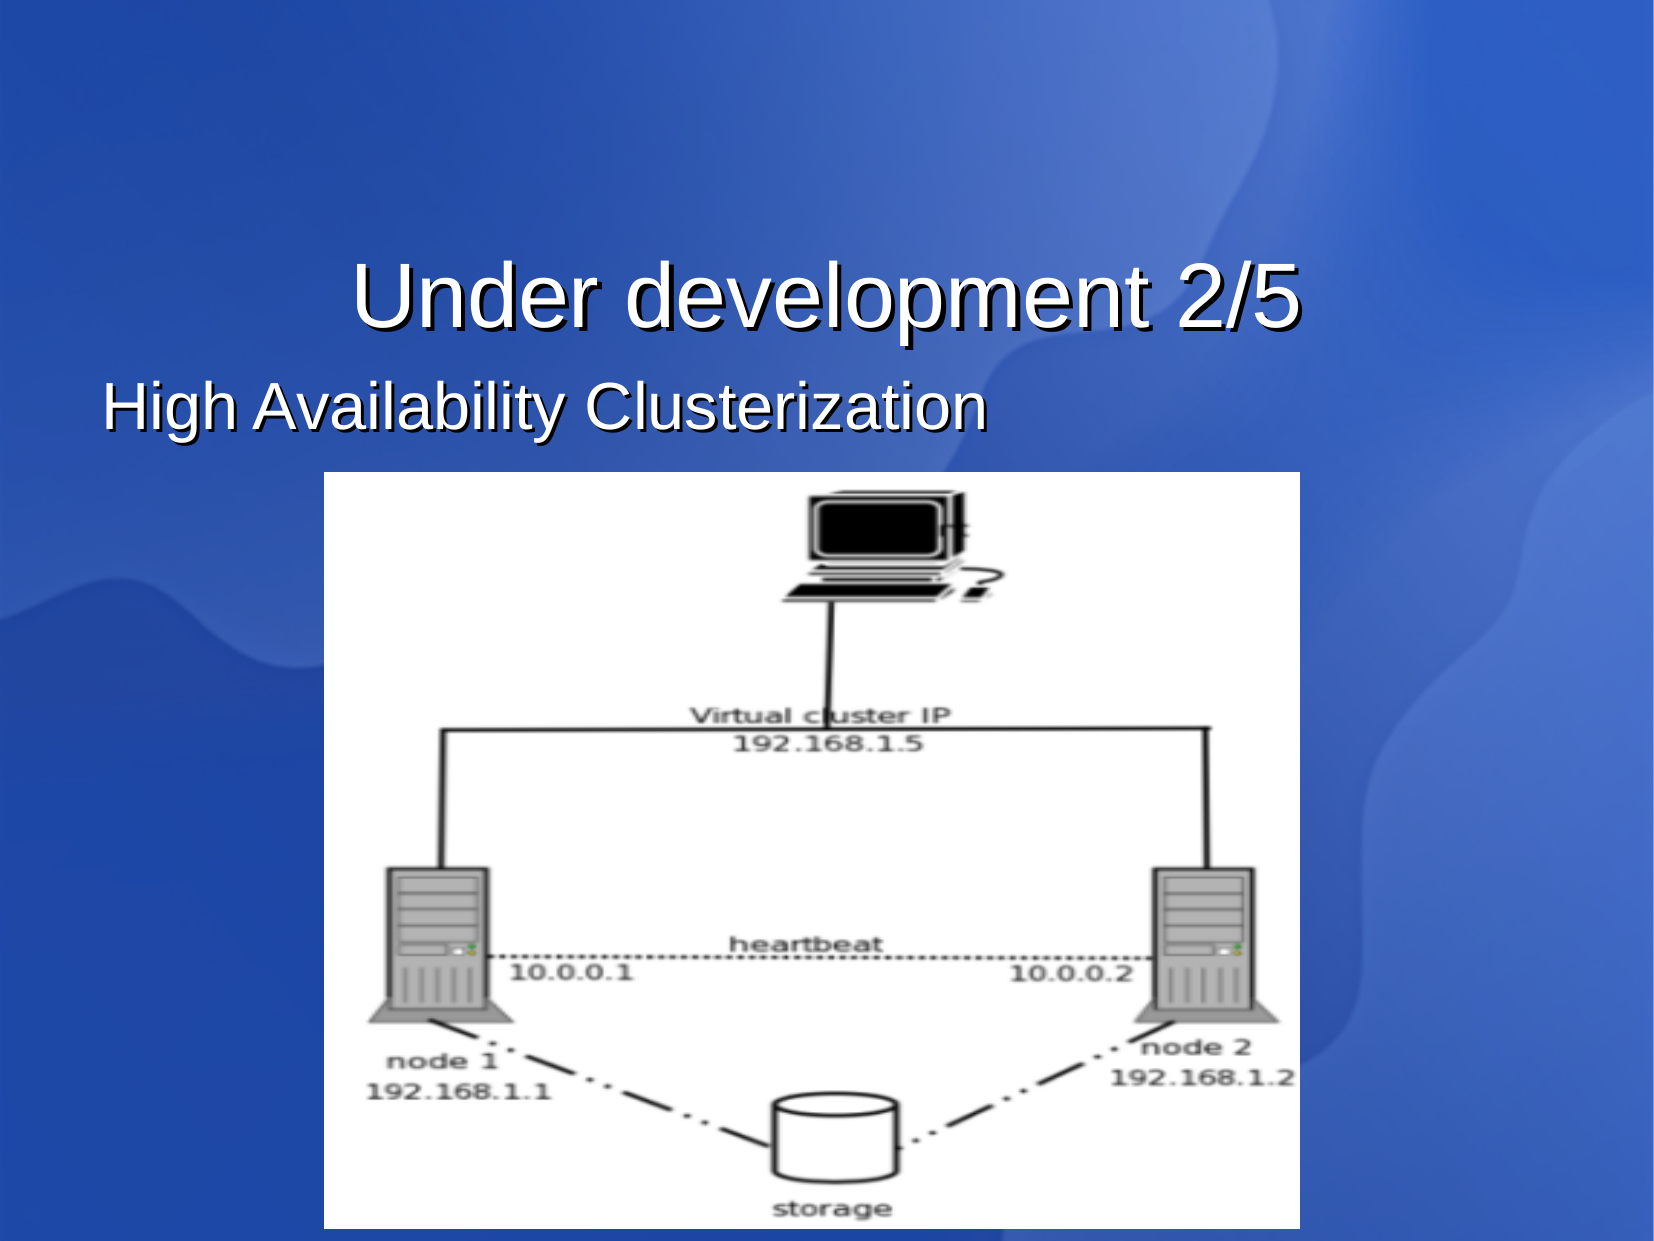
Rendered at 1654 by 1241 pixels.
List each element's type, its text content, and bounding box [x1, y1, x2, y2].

title Under development 2/5 [82, 206, 1571, 368]
picture [0, 0, 1654, 1241]
subtitle High Availability Clusterization [82, 368, 1571, 1117]
